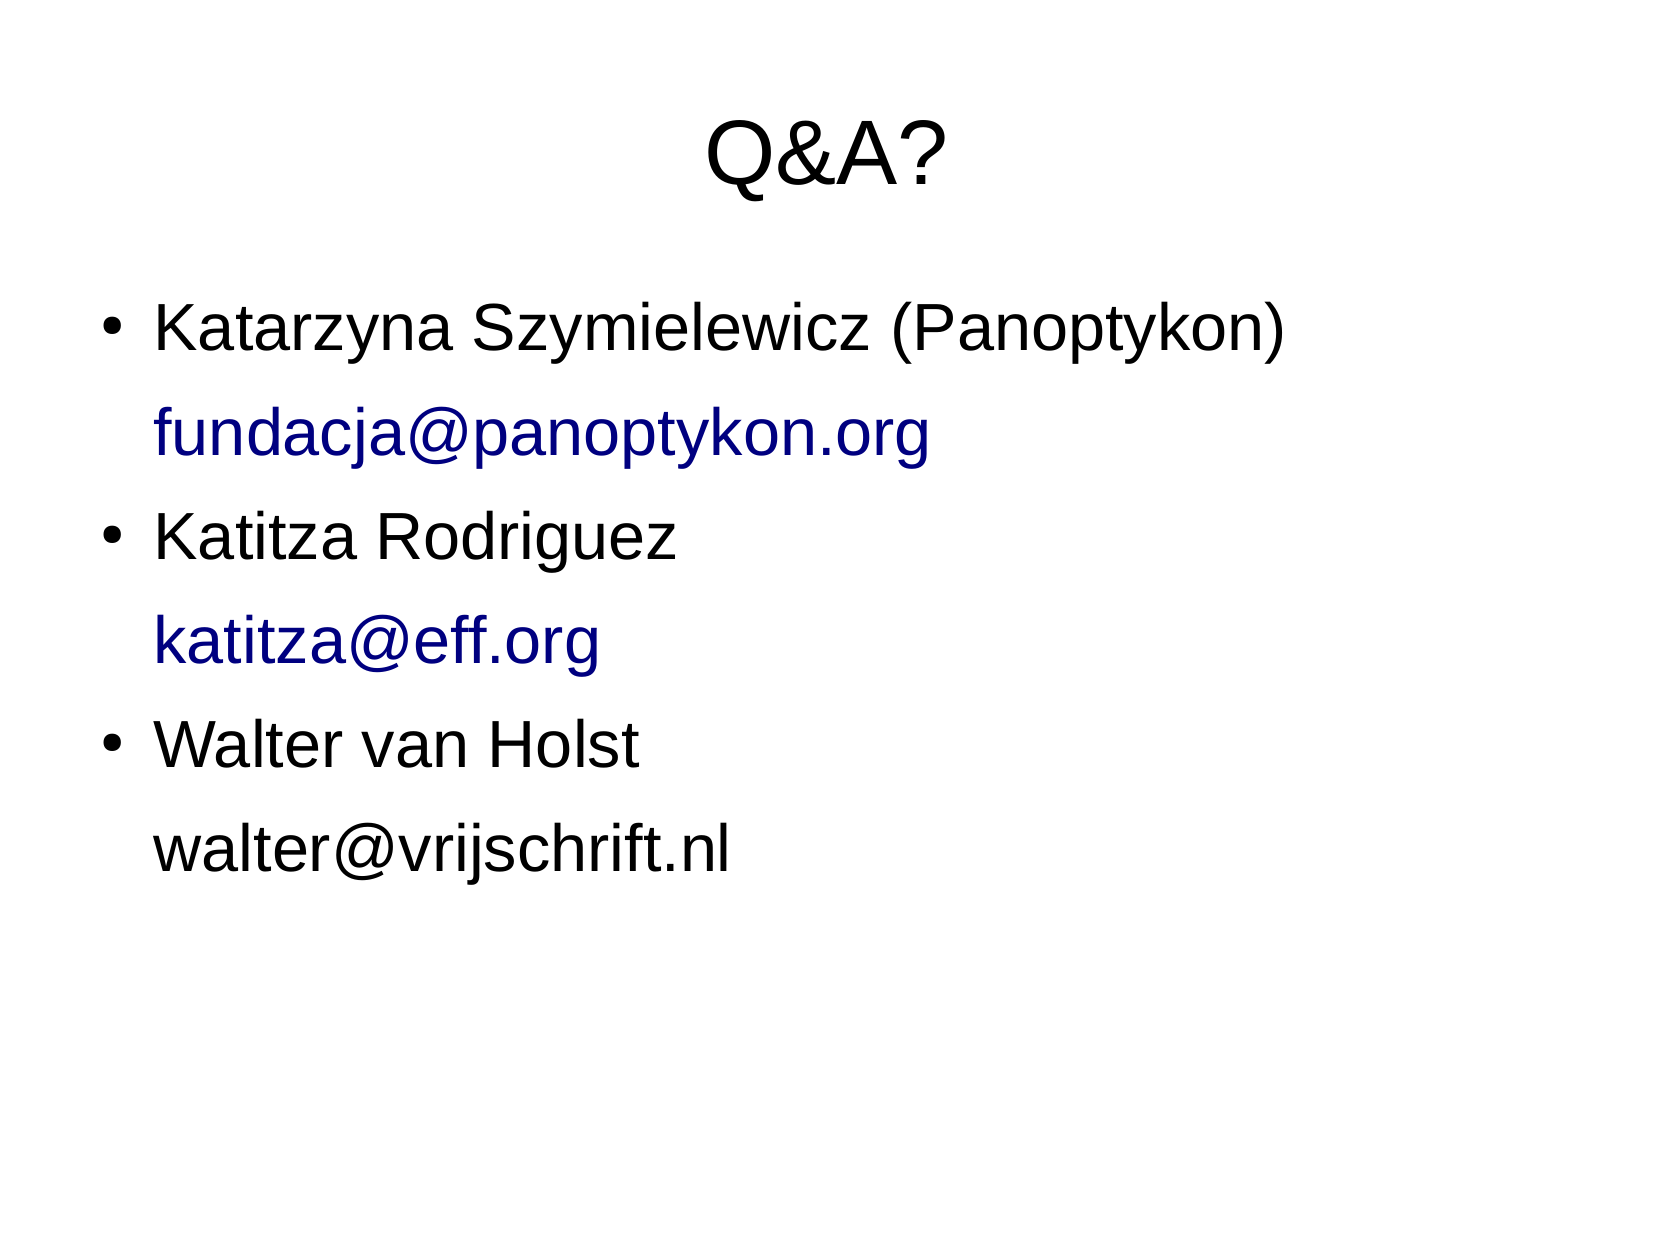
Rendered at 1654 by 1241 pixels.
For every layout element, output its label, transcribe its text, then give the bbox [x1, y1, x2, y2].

list Katarzyna Szymielewicz (Panoptykon) fundacja@panoptykon.org Katitza Rodriguez katitza@eff.org Walter van Holst walter@vrijschrift.nl [82, 290, 1571, 1109]
title Q&A? [82, 49, 1571, 257]
